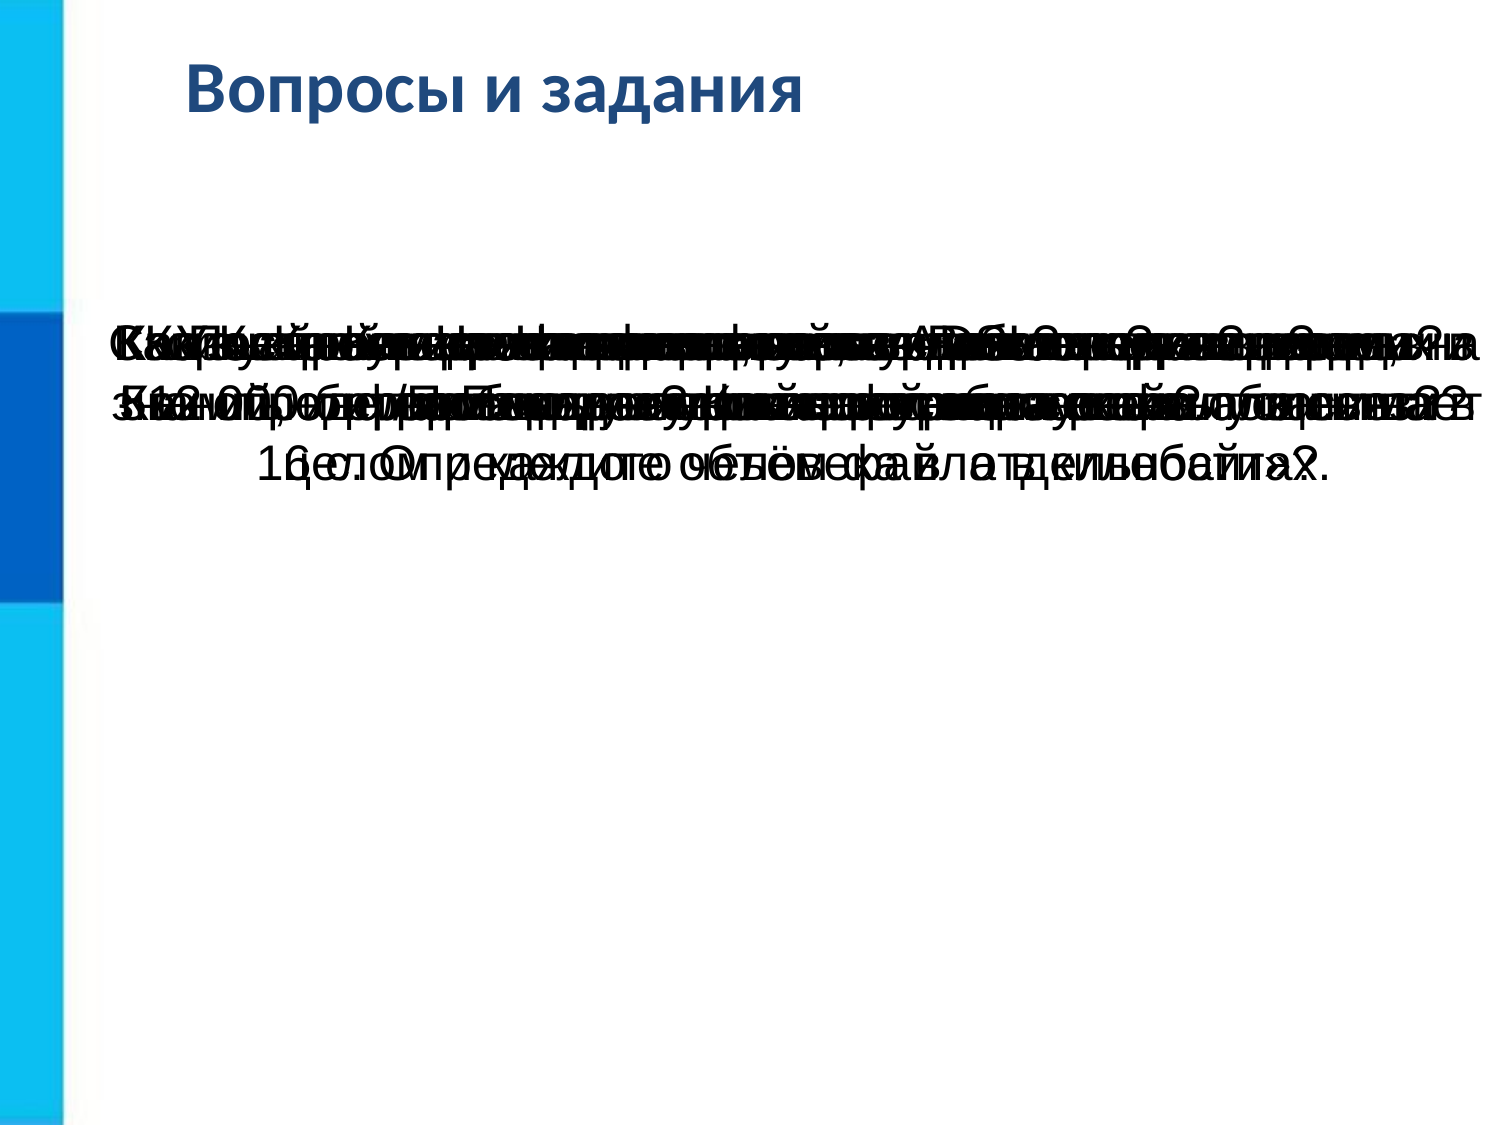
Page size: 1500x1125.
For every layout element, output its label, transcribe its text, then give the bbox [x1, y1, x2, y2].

text_box Скорость передачи данных через ADSL-соединение равна 512 000 бит/с. Передача файла по этому каналу занимает 16 с. Определите объём файла в килобайтах. [88, 439, 1500, 499]
text_box Вопросы и задания [171, 30, 1425, 135]
picture [0, 0, 1500, 1125]
text_box Постройте граф отношений, связывающих понятия, рассмотренные в этом параграфе. [88, 302, 1500, 439]
